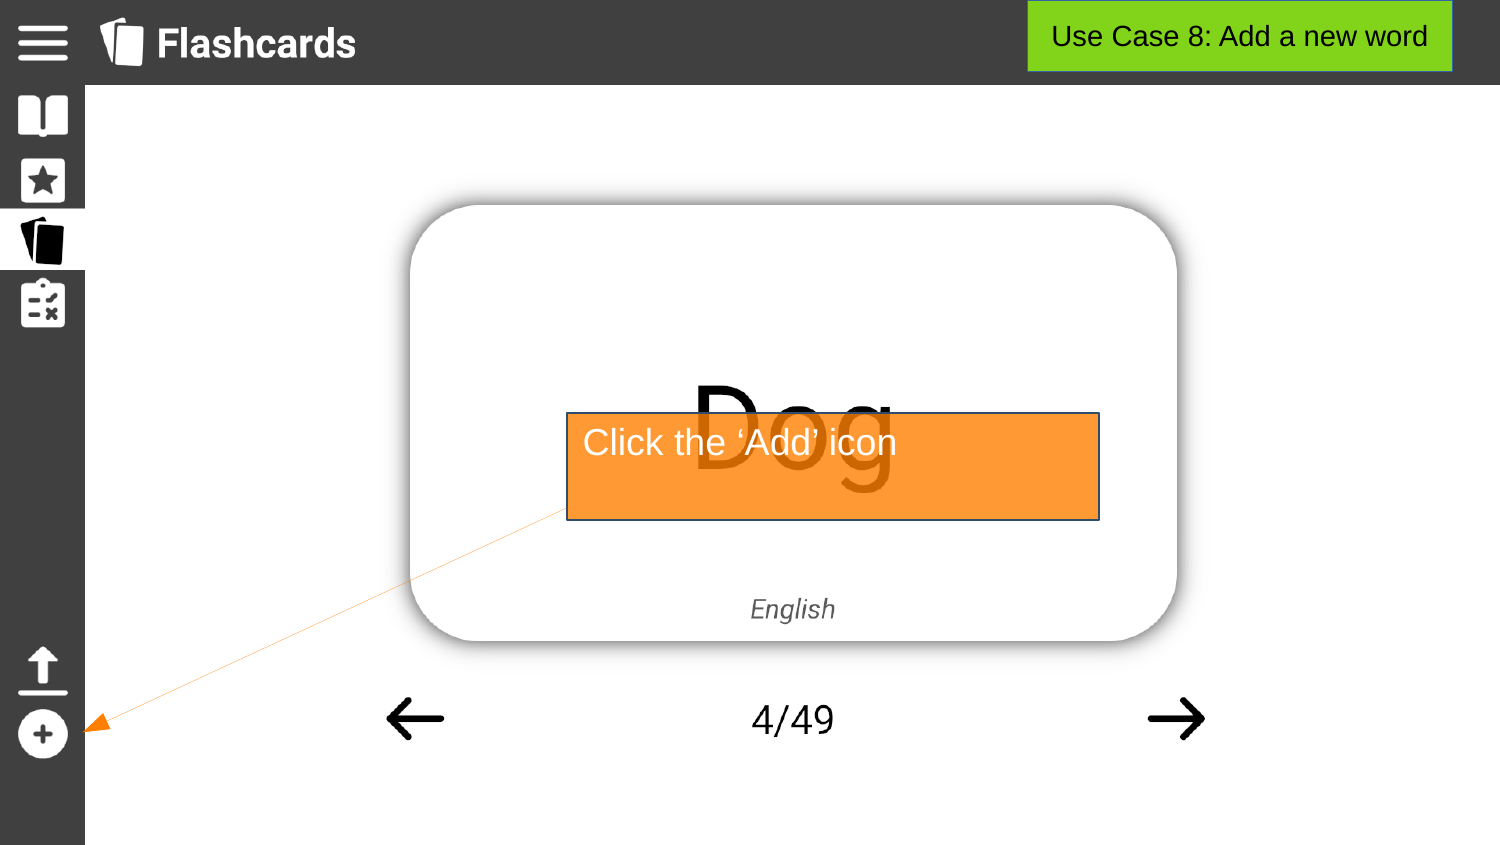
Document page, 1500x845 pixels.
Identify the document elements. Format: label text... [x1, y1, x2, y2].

text_box Click the ‘Add’ icon [566, 413, 1099, 520]
text_box Use Case 8: Add a new word [1027, 0, 1453, 72]
picture [0, 0, 1500, 845]
